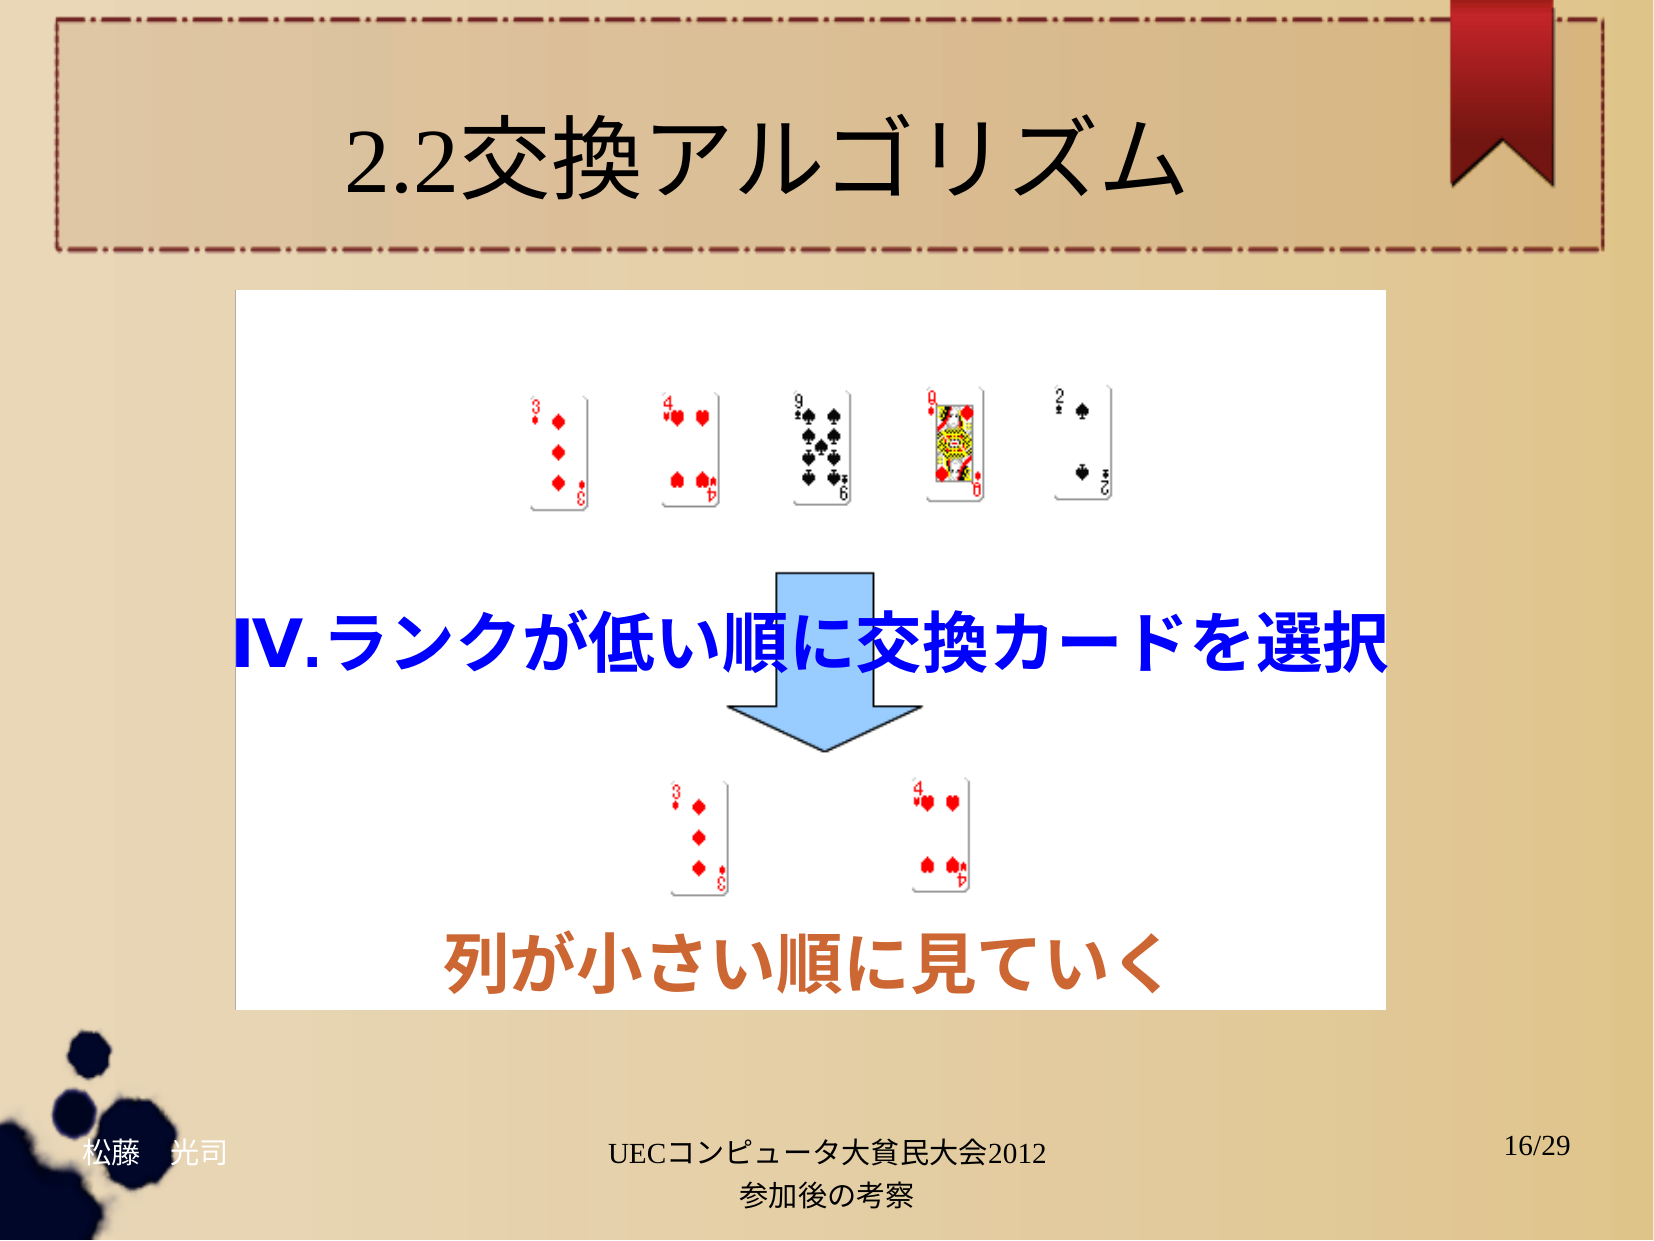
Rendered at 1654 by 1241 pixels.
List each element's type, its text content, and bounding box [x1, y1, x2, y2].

subtitle Ⅳ.ランクが低い順に交換カードを選択 列が小さい順に見ていく [82, 290, 1538, 1010]
title 2.2交換アルゴリズム [82, 49, 1453, 257]
picture [0, 0, 1654, 1240]
